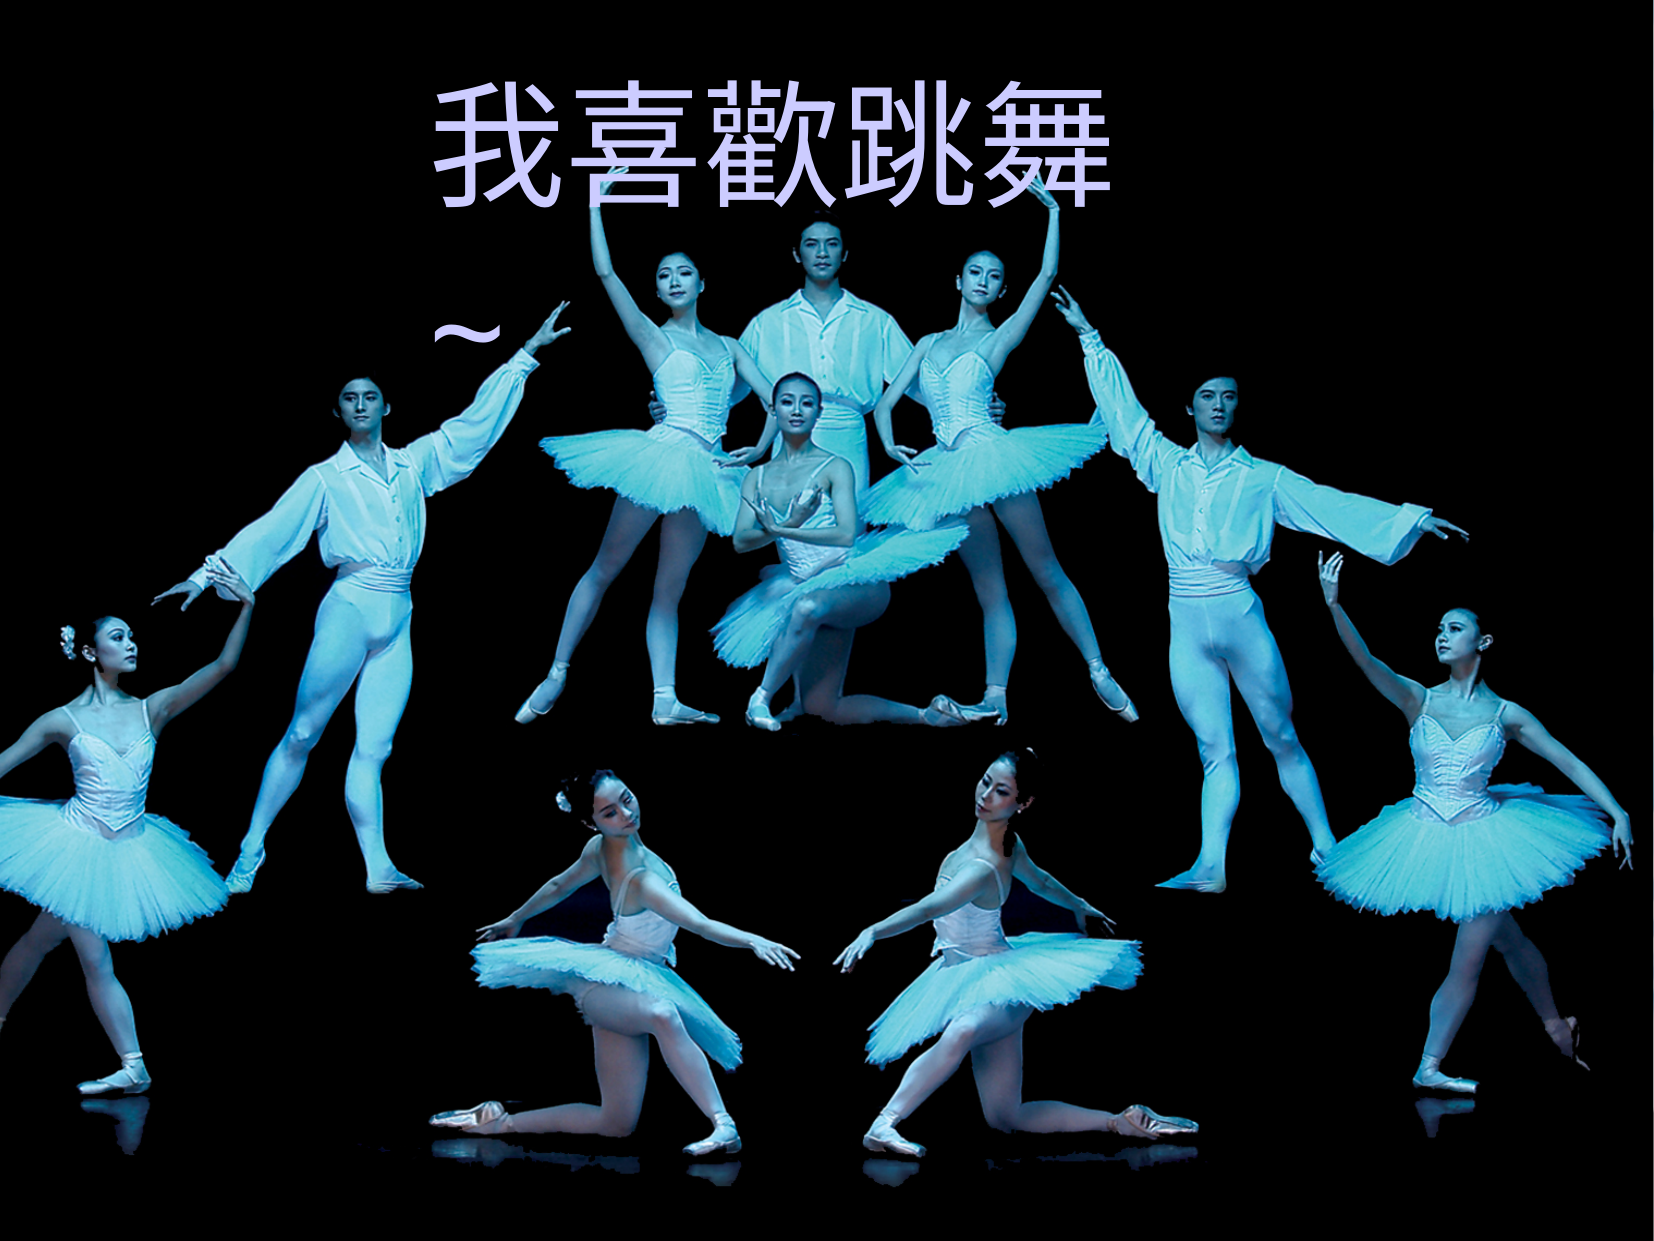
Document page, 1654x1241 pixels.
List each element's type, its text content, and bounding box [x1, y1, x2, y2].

text_box 我喜歡跳舞~ [413, 29, 1241, 182]
picture [0, 0, 1654, 1241]
